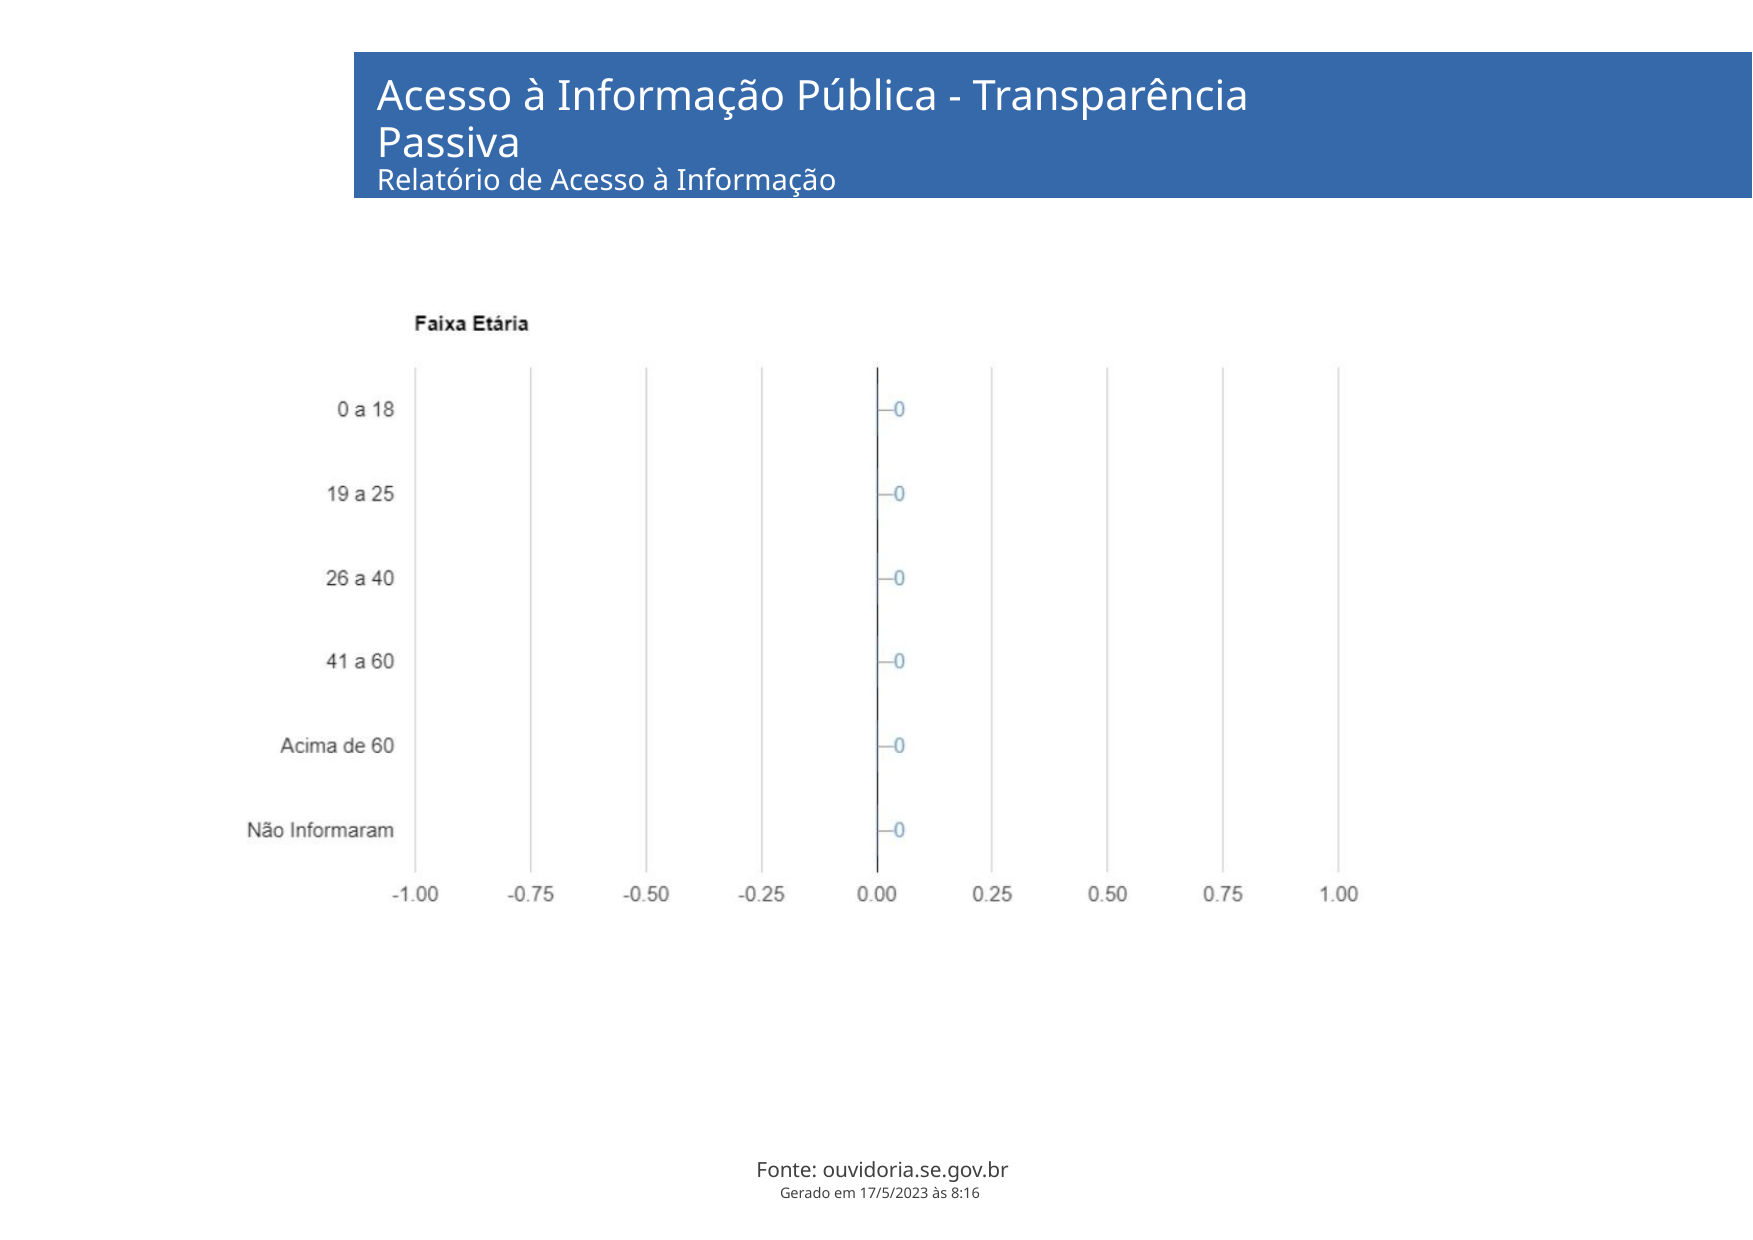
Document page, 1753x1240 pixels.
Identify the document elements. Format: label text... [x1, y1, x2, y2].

text_box Gerado em 17/5/2023 às 8:16 [780, 1184, 999, 1202]
text_box [354, 52, 1752, 198]
text_box Acesso à Informação Pública - Transparência Passiva Relatório de Acesso à Informação SETURAbril a Abril de 2023 [376, 72, 1403, 228]
text_box Fonte: ouvidoria.se.gov.br [756, 1158, 1023, 1182]
text_box [155, 211, 1599, 1028]
